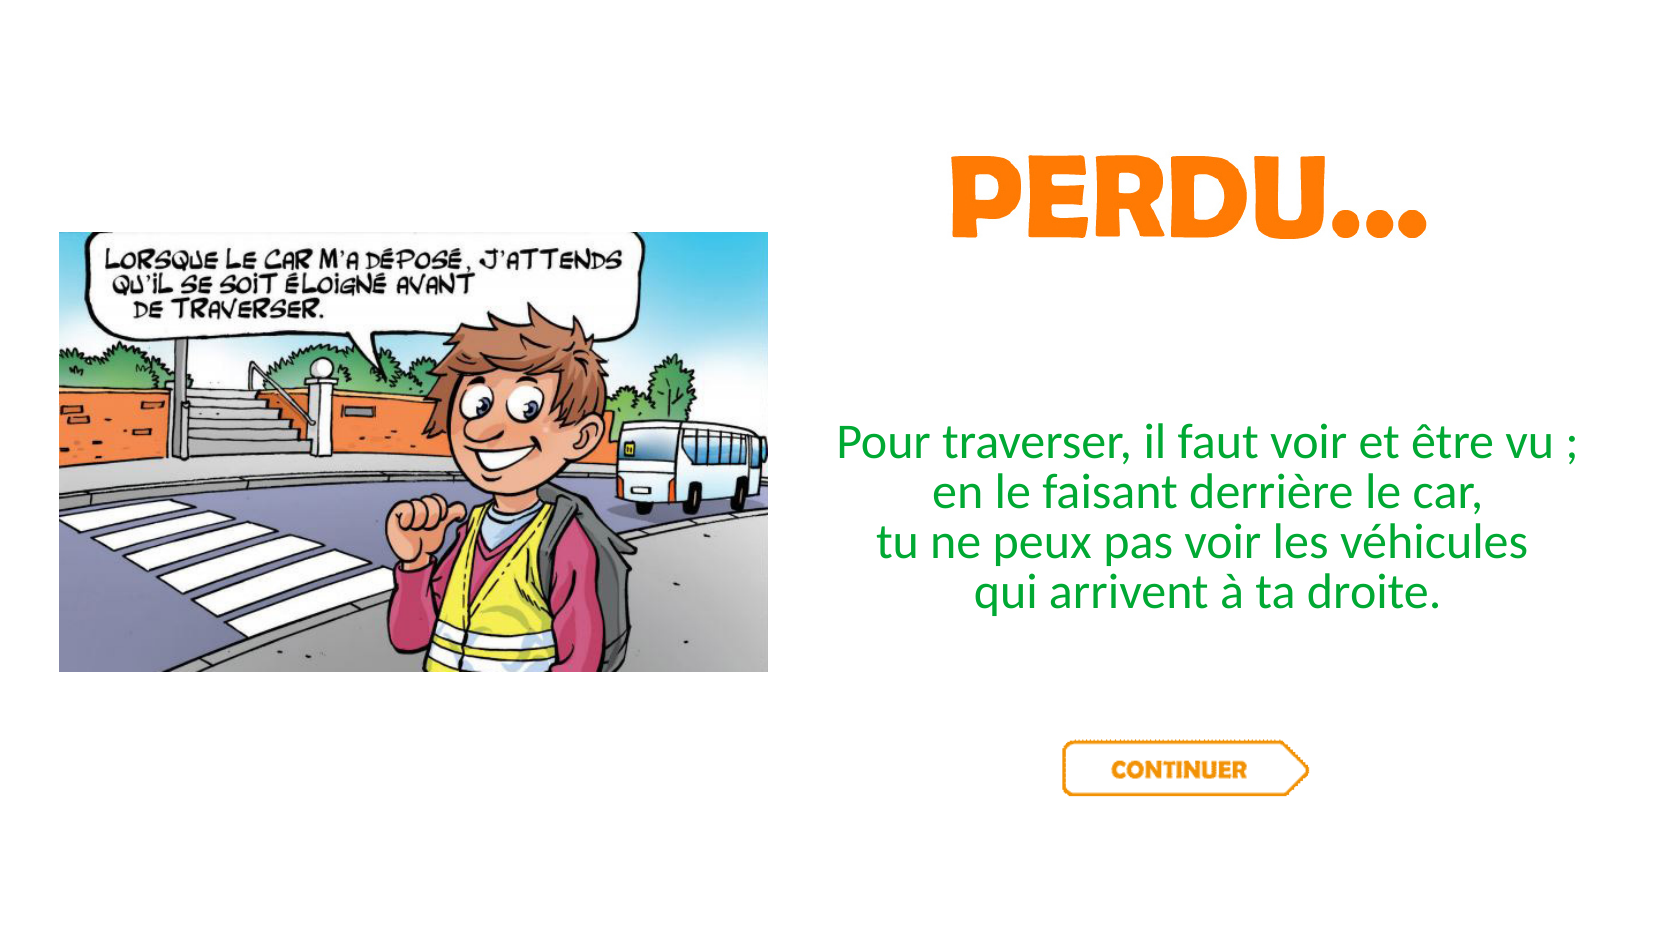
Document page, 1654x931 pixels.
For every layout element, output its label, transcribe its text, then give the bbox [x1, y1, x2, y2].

picture [59, 232, 768, 672]
text_box Pour traverser, il faut voir et être vu ; en le faisant derrière le car, tu ne peux pas voir les véhicules qui arrivent à ta droite. [803, 413, 1613, 650]
picture [921, 106, 1467, 272]
picture [1061, 738, 1312, 799]
